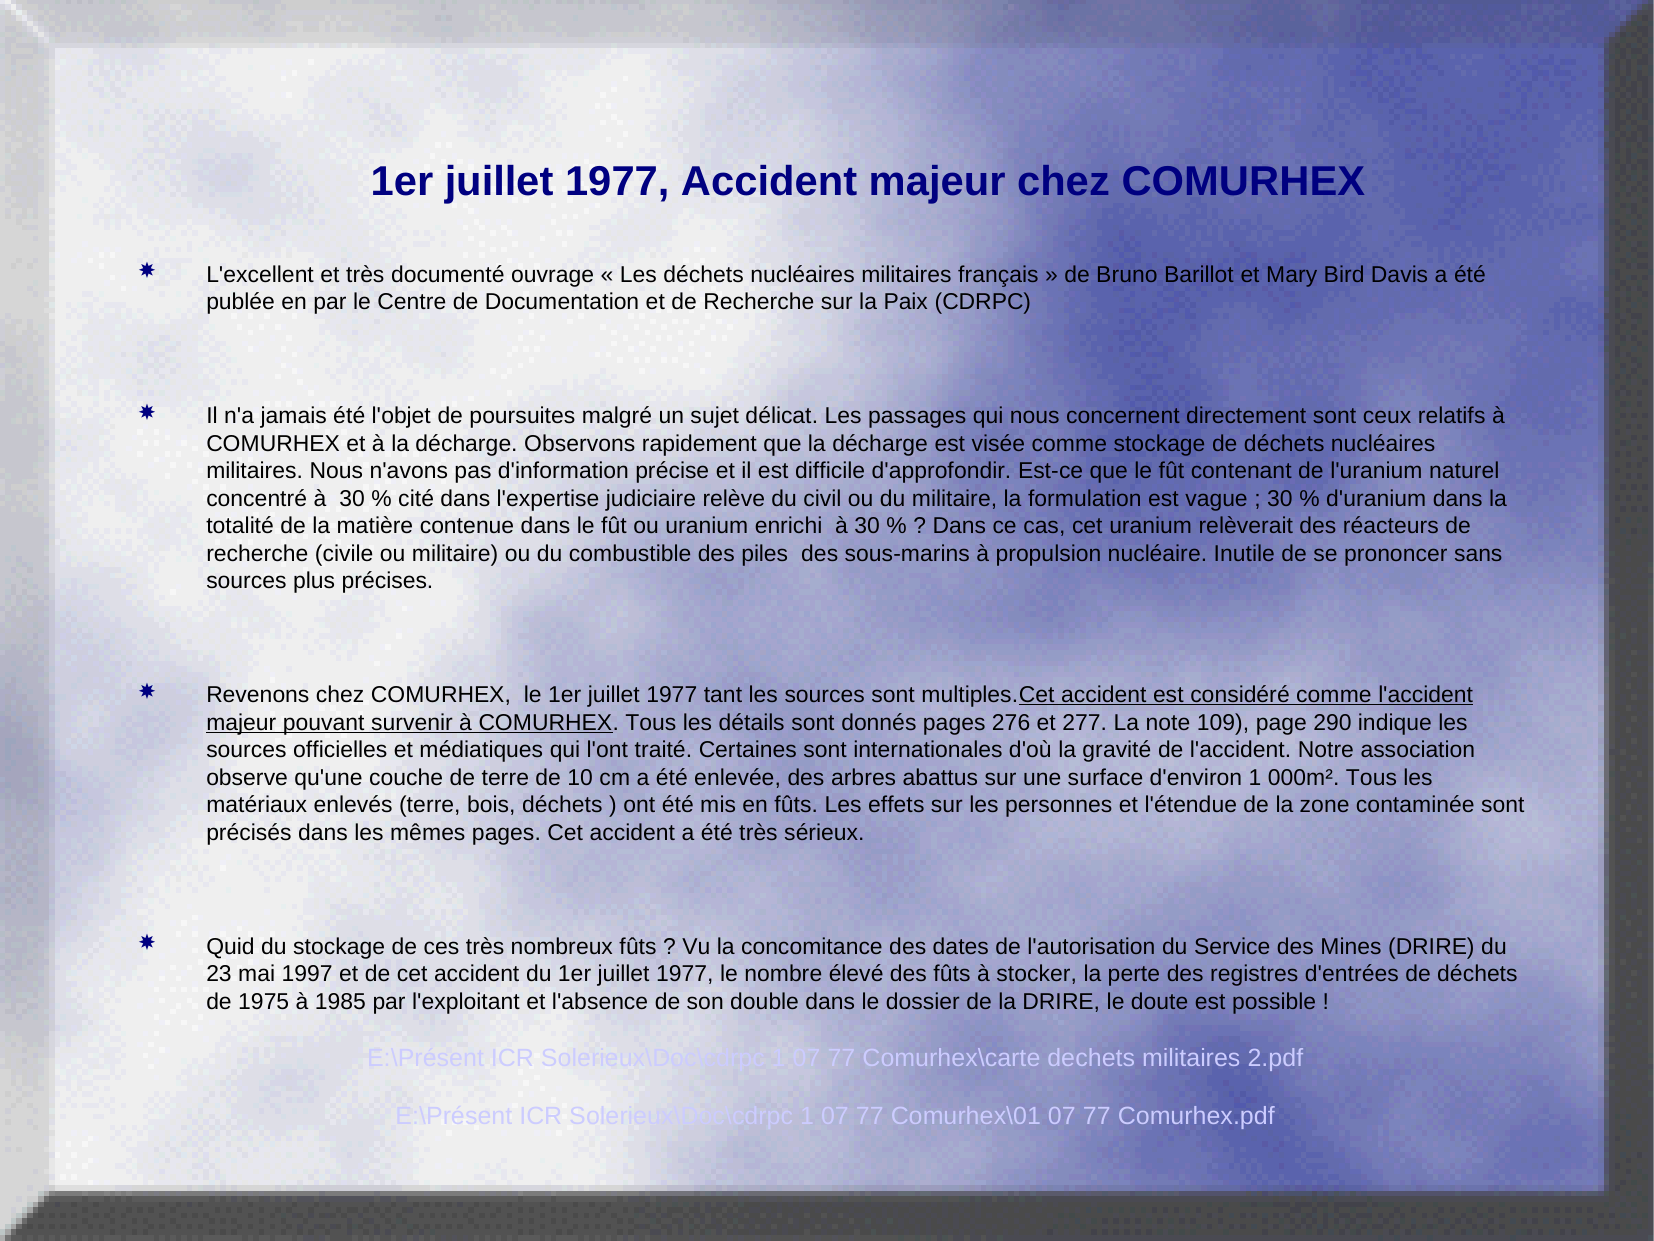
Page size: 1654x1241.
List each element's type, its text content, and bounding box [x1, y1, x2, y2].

picture [0, 0, 1654, 1241]
title 1er juillet 1977, Accident majeur chez COMURHEX [201, 105, 1535, 259]
list L'excellent et très documenté ouvrage « Les déchets nucléaires militaires français » de Bruno Barillot et Mary Bird Davis a été publée en par le Centre de Documentation et de Recherche sur la Paix (CDRPC) Il n'a jamais été l'objet de poursuites malgré un sujet délicat. Les passages qui nous concernent directement sont ceux relatifs à COMURHEX et à la décharge. Observons rapidement que la décharge est visée comme stockage de déchets nucléaires militaires. Nous n'avons pas d'information précise et il est difficile d'approfondir. Est-ce que le fût contenant de l'uranium naturel concentré à 30 % cité dans l'expertise judiciaire relève du civil ou du militaire, la formulation est vague ; 30 % d'uranium dans la totalité de la matière contenue dans le fût ou uranium enrichi à 30 % ? Dans ce cas, cet uranium relèverait des réacteurs de recherche (civile ou militaire) ou du combustible des piles des sous-marins à propulsion nucléaire. Inutile de se prononcer sans sources plus précises. Revenons chez COMURHEX, le 1er juillet 1977 tant les sources sont multiples.Cet accident est considéré comme l'accident majeur pouvant survenir à COMURHEX. Tous les détails sont donnés pages 276 et 277. La note 109), page 290 indique les sources officielles et médiatiques qui l'ont traité. Certaines sont internationales d'où la gravité de l'accident. Notre association observe qu'une couche de terre de 10 cm a été enlevée, des arbres abattus sur une surface d'environ 1 000m². Tous les matériaux enlevés (terre, bois, déchets ) ont été mis en fûts. Les effets sur les personnes et l'étendue de la zone contaminée sont précisés dans les mêmes pages. Cet accident a été très sérieux. Quid du stockage de ces très nombreux fûts ? Vu la concomitance des dates de l'autorisation du Service des Mines (DRIRE) du 23 mai 1997 et de cet accident du 1er juillet 1977, le nombre élevé des fûts à stocker, la perte des registres d'entrées de déchets de 1975 à 1985 par l'exploitant et l'absence de son double dans le dossier de la DRIRE, le doute est possible ! E:\Présent ICR Solerieux\Doc\cdrpc 1 07 77 Comurhex\carte dechets militaires 2.pdf E:\Présent ICR Solerieux\Doc\cdrpc 1 07 77 Comurhex\01 07 77 Comurhex.pdf [131, 259, 1536, 1188]
